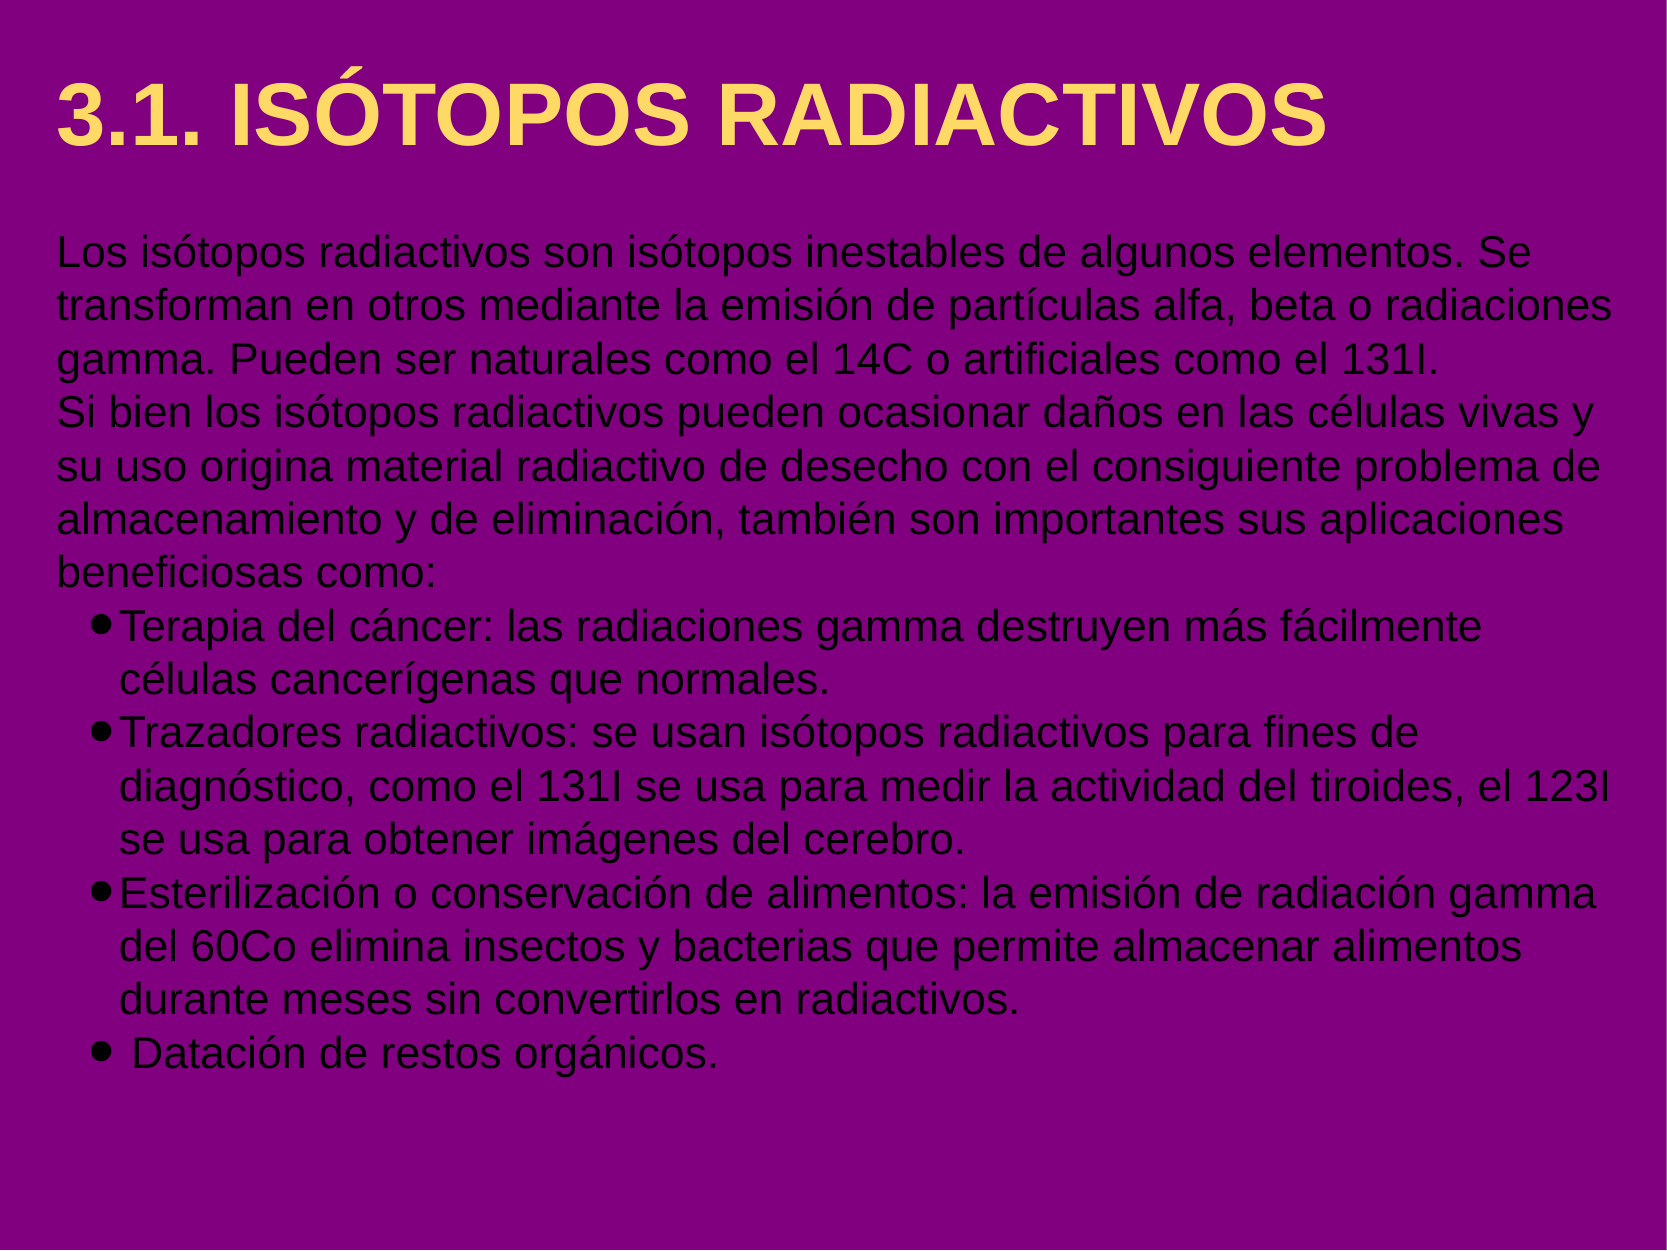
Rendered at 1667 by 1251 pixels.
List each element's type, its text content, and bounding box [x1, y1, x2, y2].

title 3.1. ISÓTOPOS RADIACTIVOS [50, 50, 1630, 213]
list Los isótopos radiactivos son isótopos inestables de algunos elementos. Se transforman en otros mediante la emisión de partículas alfa, beta o radiaciones gamma. Pueden ser naturales como el 14C o artificiales como el 131I. Si bien los isótopos radiactivos pueden ocasionar daños en las células vivas y su uso origina material radiactivo de desecho con el consiguiente problema de almacenamiento y de eliminación, también son importantes sus aplicaciones beneficiosas como: Terapia del cáncer: las radiaciones gamma destruyen más fácilmente células cancerígenas que normales. Trazadores radiactivos: se usan isótopos radiactivos para fines de diagnóstico, como el 131I se usa para medir la actividad del tiroides, el 123I se usa para obtener imágenes del cerebro. Esterilización o conservación de alimentos: la emisión de radiación gamma del 60Co elimina insectos y bacterias que permite almacenar alimentos durante meses sin convertirlos en radiactivos. Datación de restos orgánicos. [50, 216, 1629, 1168]
